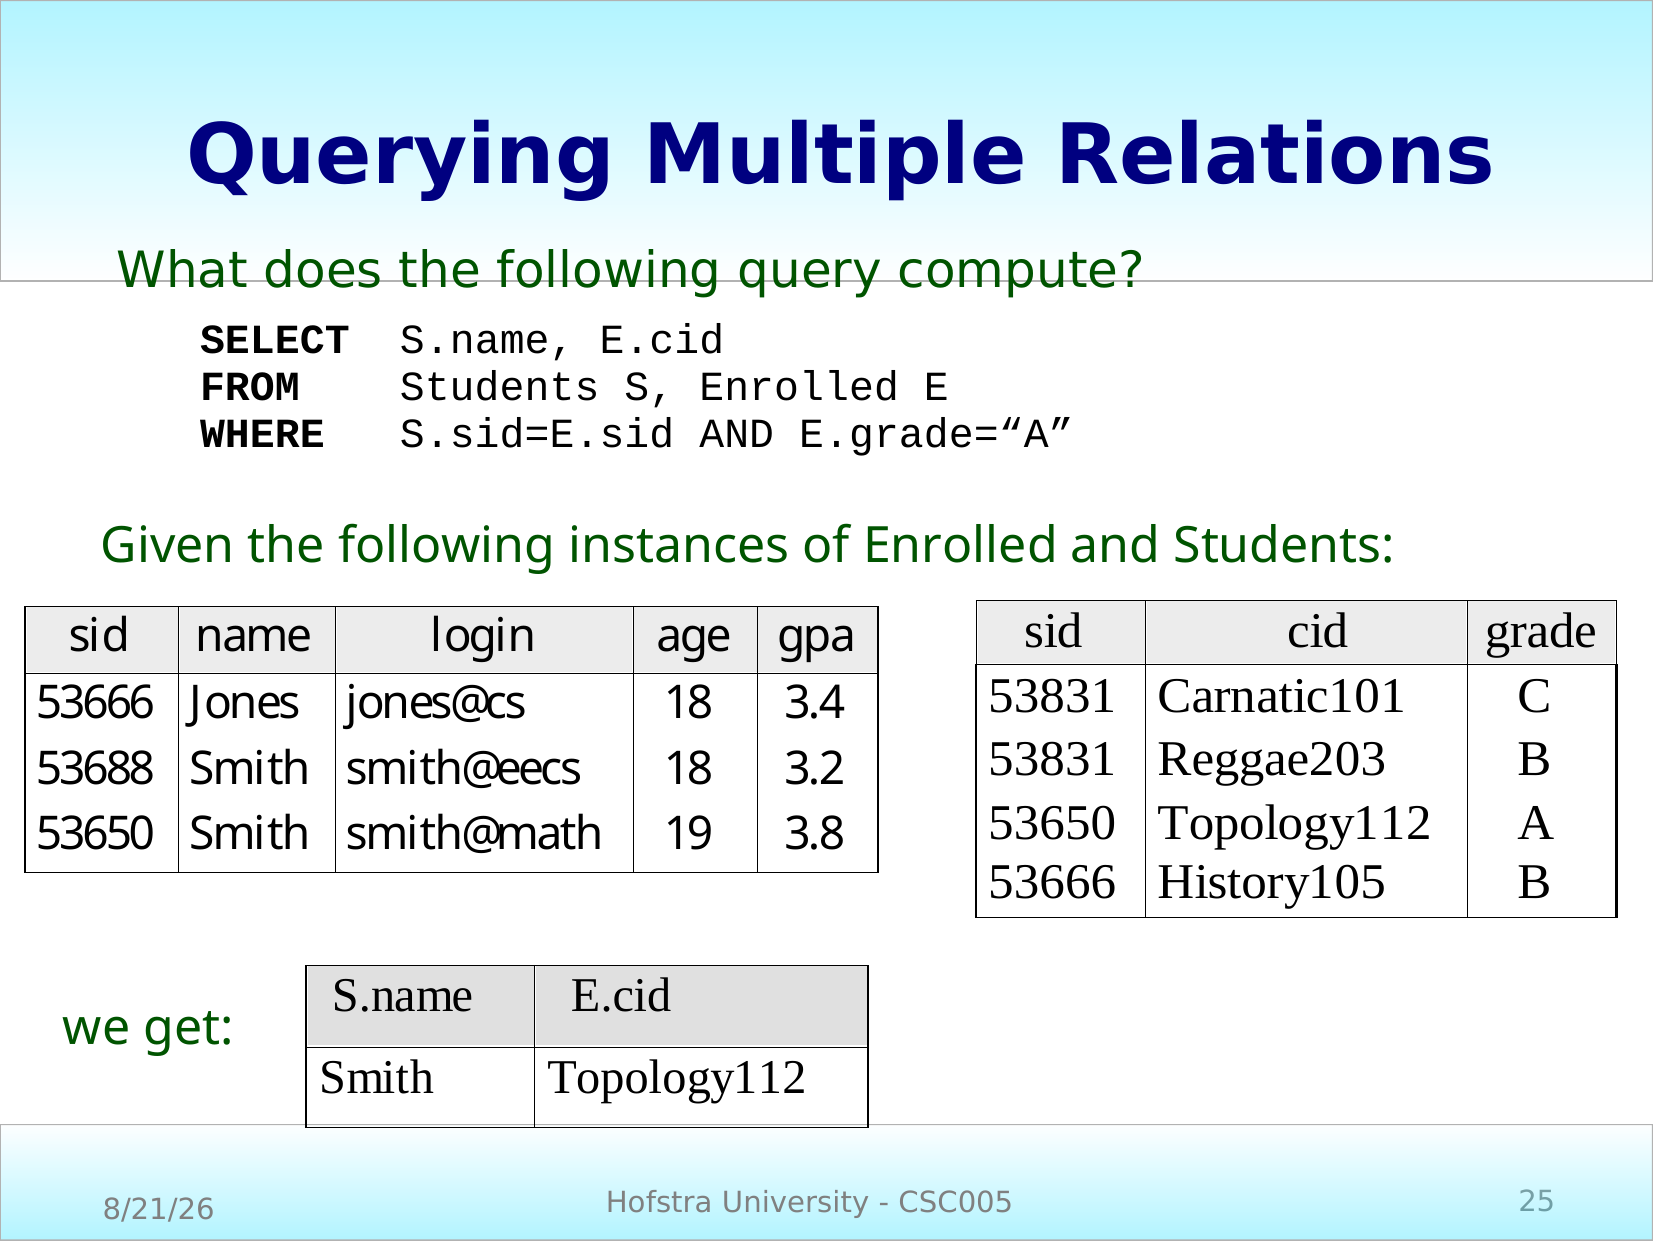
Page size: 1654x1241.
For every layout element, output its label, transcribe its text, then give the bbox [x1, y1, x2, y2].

text_box SELECT S.name, E.cid FROM Students S, Enrolled E WHERE S.sid=E.sid AND E.grade=“A” [185, 311, 1090, 468]
title Querying Multiple Relations [123, 36, 1529, 274]
list What does the following query compute? [101, 234, 1447, 326]
chart [975, 600, 1653, 945]
chart [24, 606, 975, 1219]
text_box we get: [48, 996, 249, 1067]
text_box Given the following instances of Enrolled and Students: [85, 501, 1483, 585]
